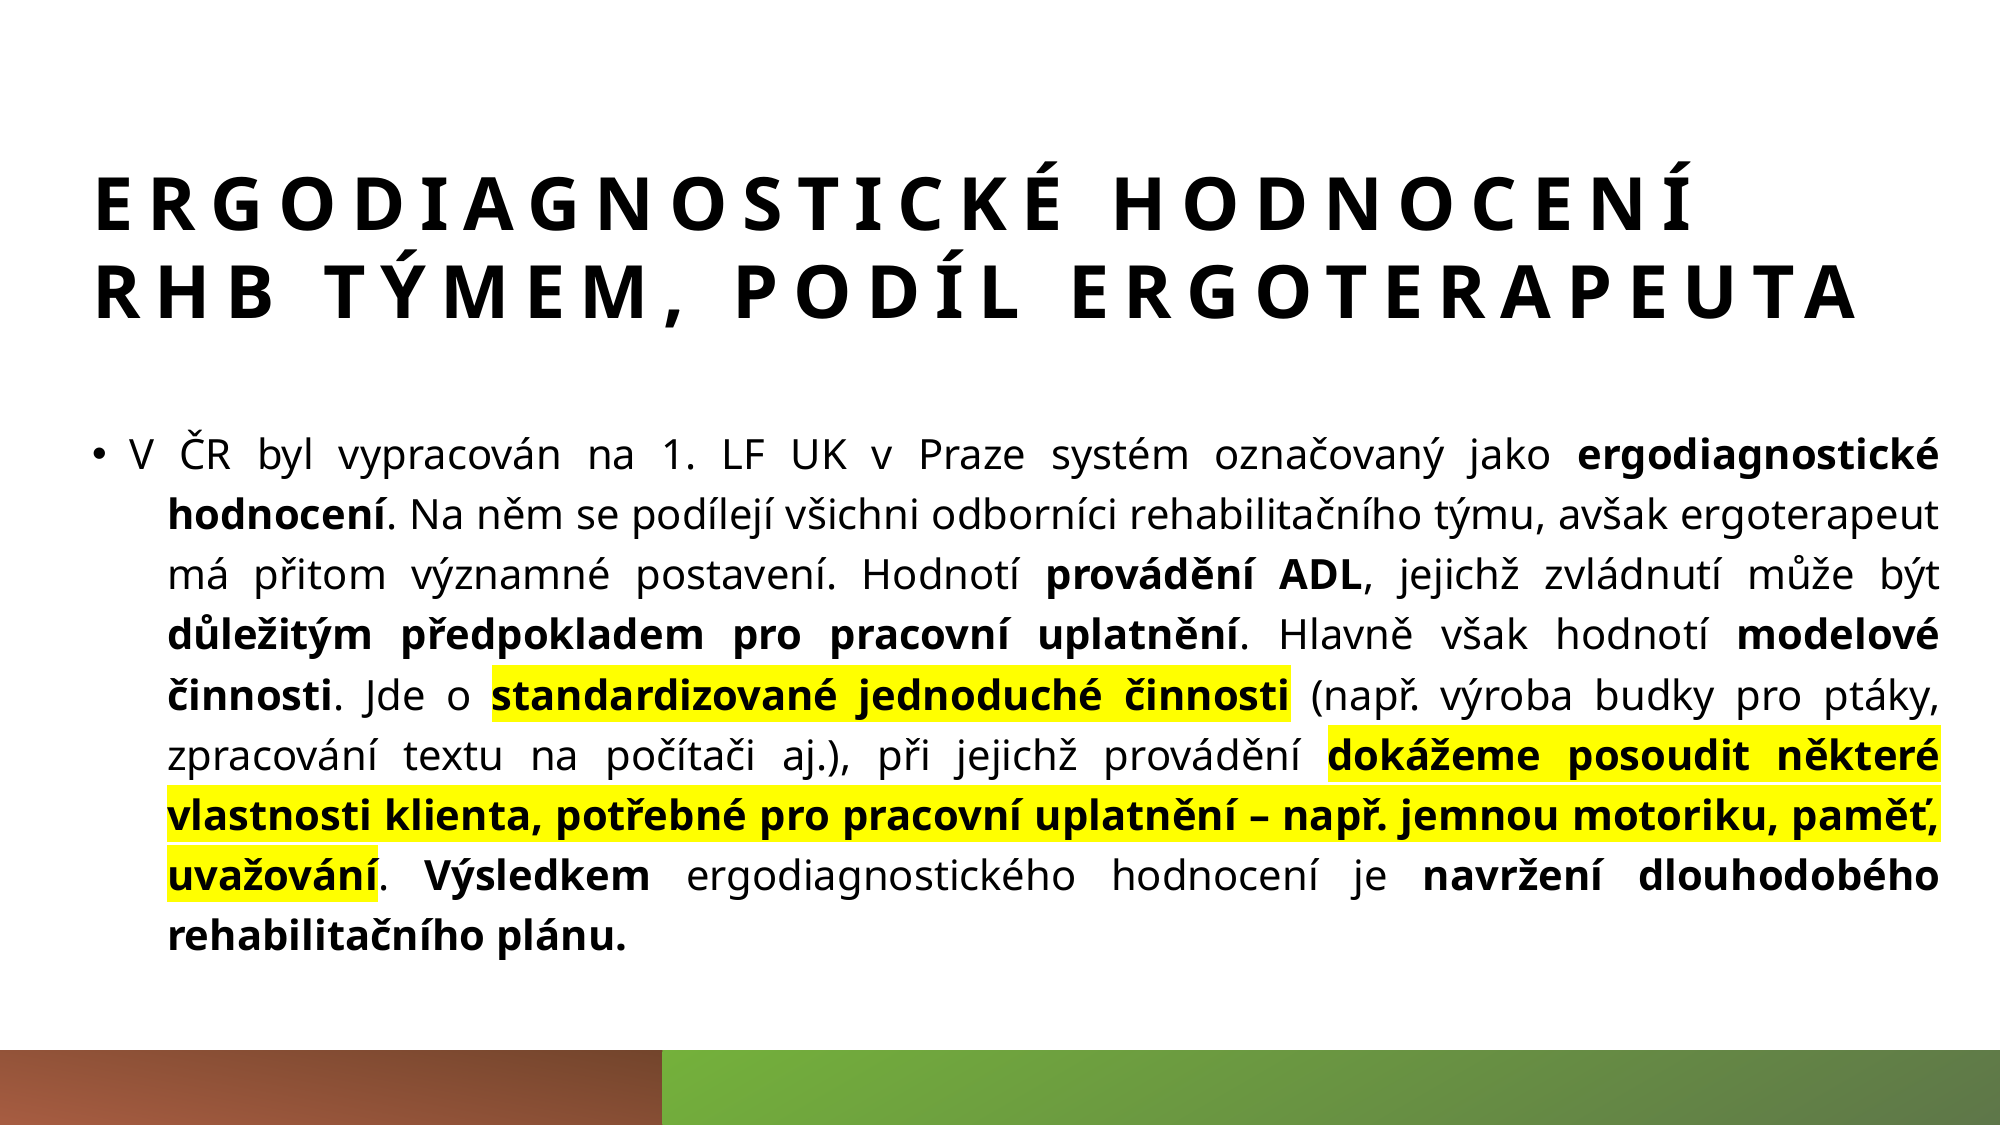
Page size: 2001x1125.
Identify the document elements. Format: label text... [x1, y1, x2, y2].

list V ČR byl vypracován na 1. LF UK v Praze systém označovaný jako ergodiagnostické hodnocení. Na něm se podílejí všichni odborníci rehabilitačního týmu, avšak ergoterapeut má přitom významné postavení. Hodnotí provádění ADL, jejichž zvládnutí může být důležitým předpokladem pro pracovní uplatnění. Hlavně však hodnotí modelové činnosti. Jde o standardizované jednoduché činnosti (např. výroba budky pro ptáky, zpracování textu na počítači aj.), při jejichž provádění dokážeme posoudit některé vlastnosti klienta, potřebné pro pracovní uplatnění – např. jemnou motoriku, paměť, uvažování. Výsledkem ergodiagnostického hodnocení je navržení dlouhodobého rehabilitačního plánu. [92, 417, 1941, 997]
title Ergodiagnostické hodnocení rhb týmem, podíl ergoterapeuta [92, 130, 1906, 334]
